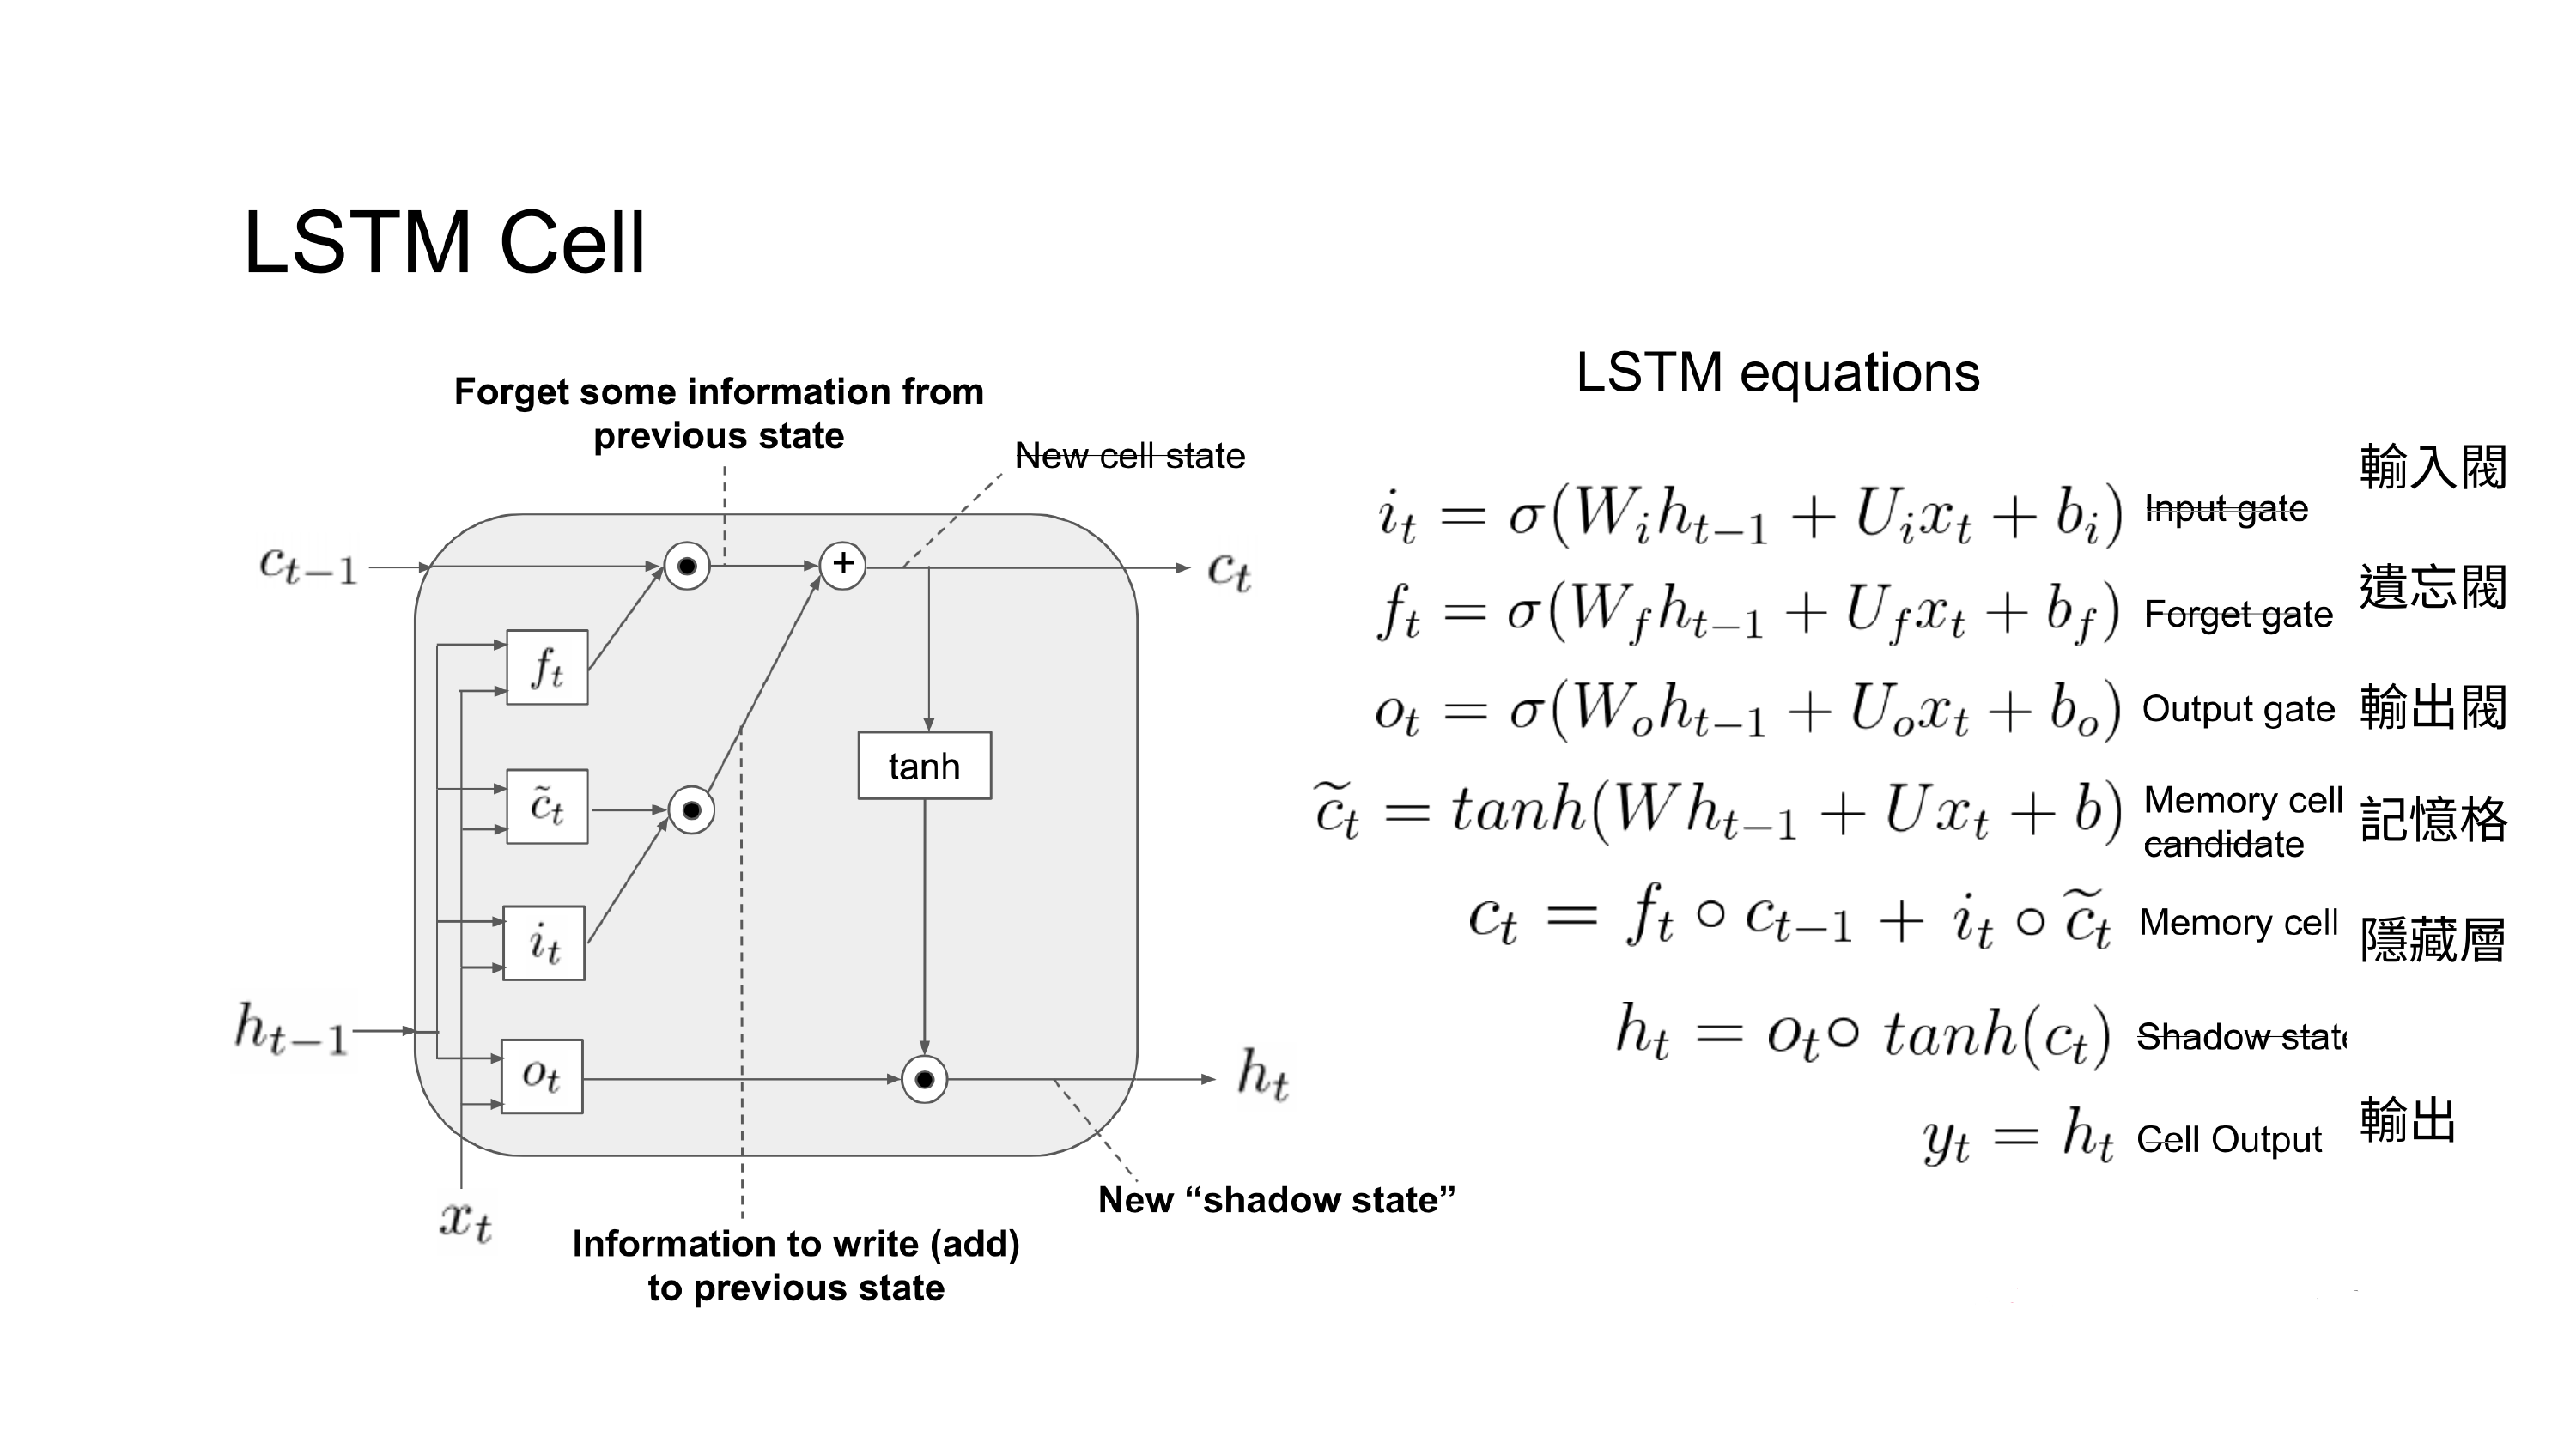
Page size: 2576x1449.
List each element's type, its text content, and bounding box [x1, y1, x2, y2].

picture [159, 130, 2391, 1318]
text_box 輸入閥 遺忘閥 輸出閥 [2346, 428, 2576, 745]
text_box 記憶格​ 隱藏層 輸出 [2346, 781, 2576, 1159]
